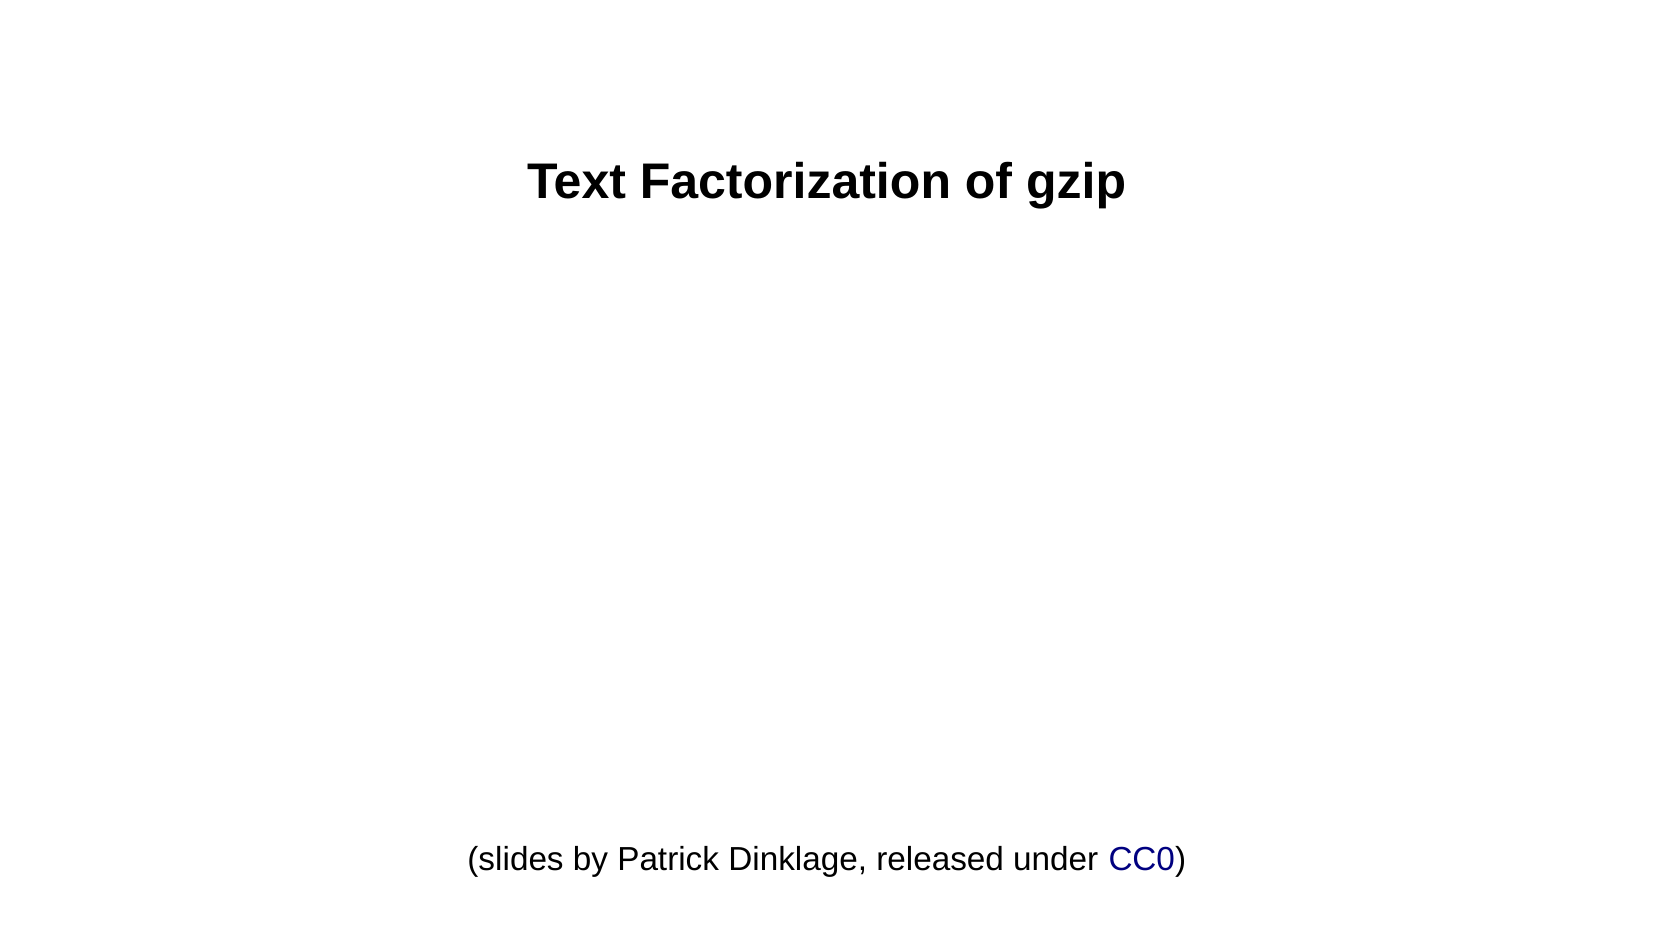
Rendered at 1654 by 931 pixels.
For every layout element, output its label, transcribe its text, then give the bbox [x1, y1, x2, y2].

text_box (slides by Patrick Dinklage, released under CC0) [452, 832, 1201, 885]
text_box Text Factorization of gzip [259, 118, 1394, 245]
